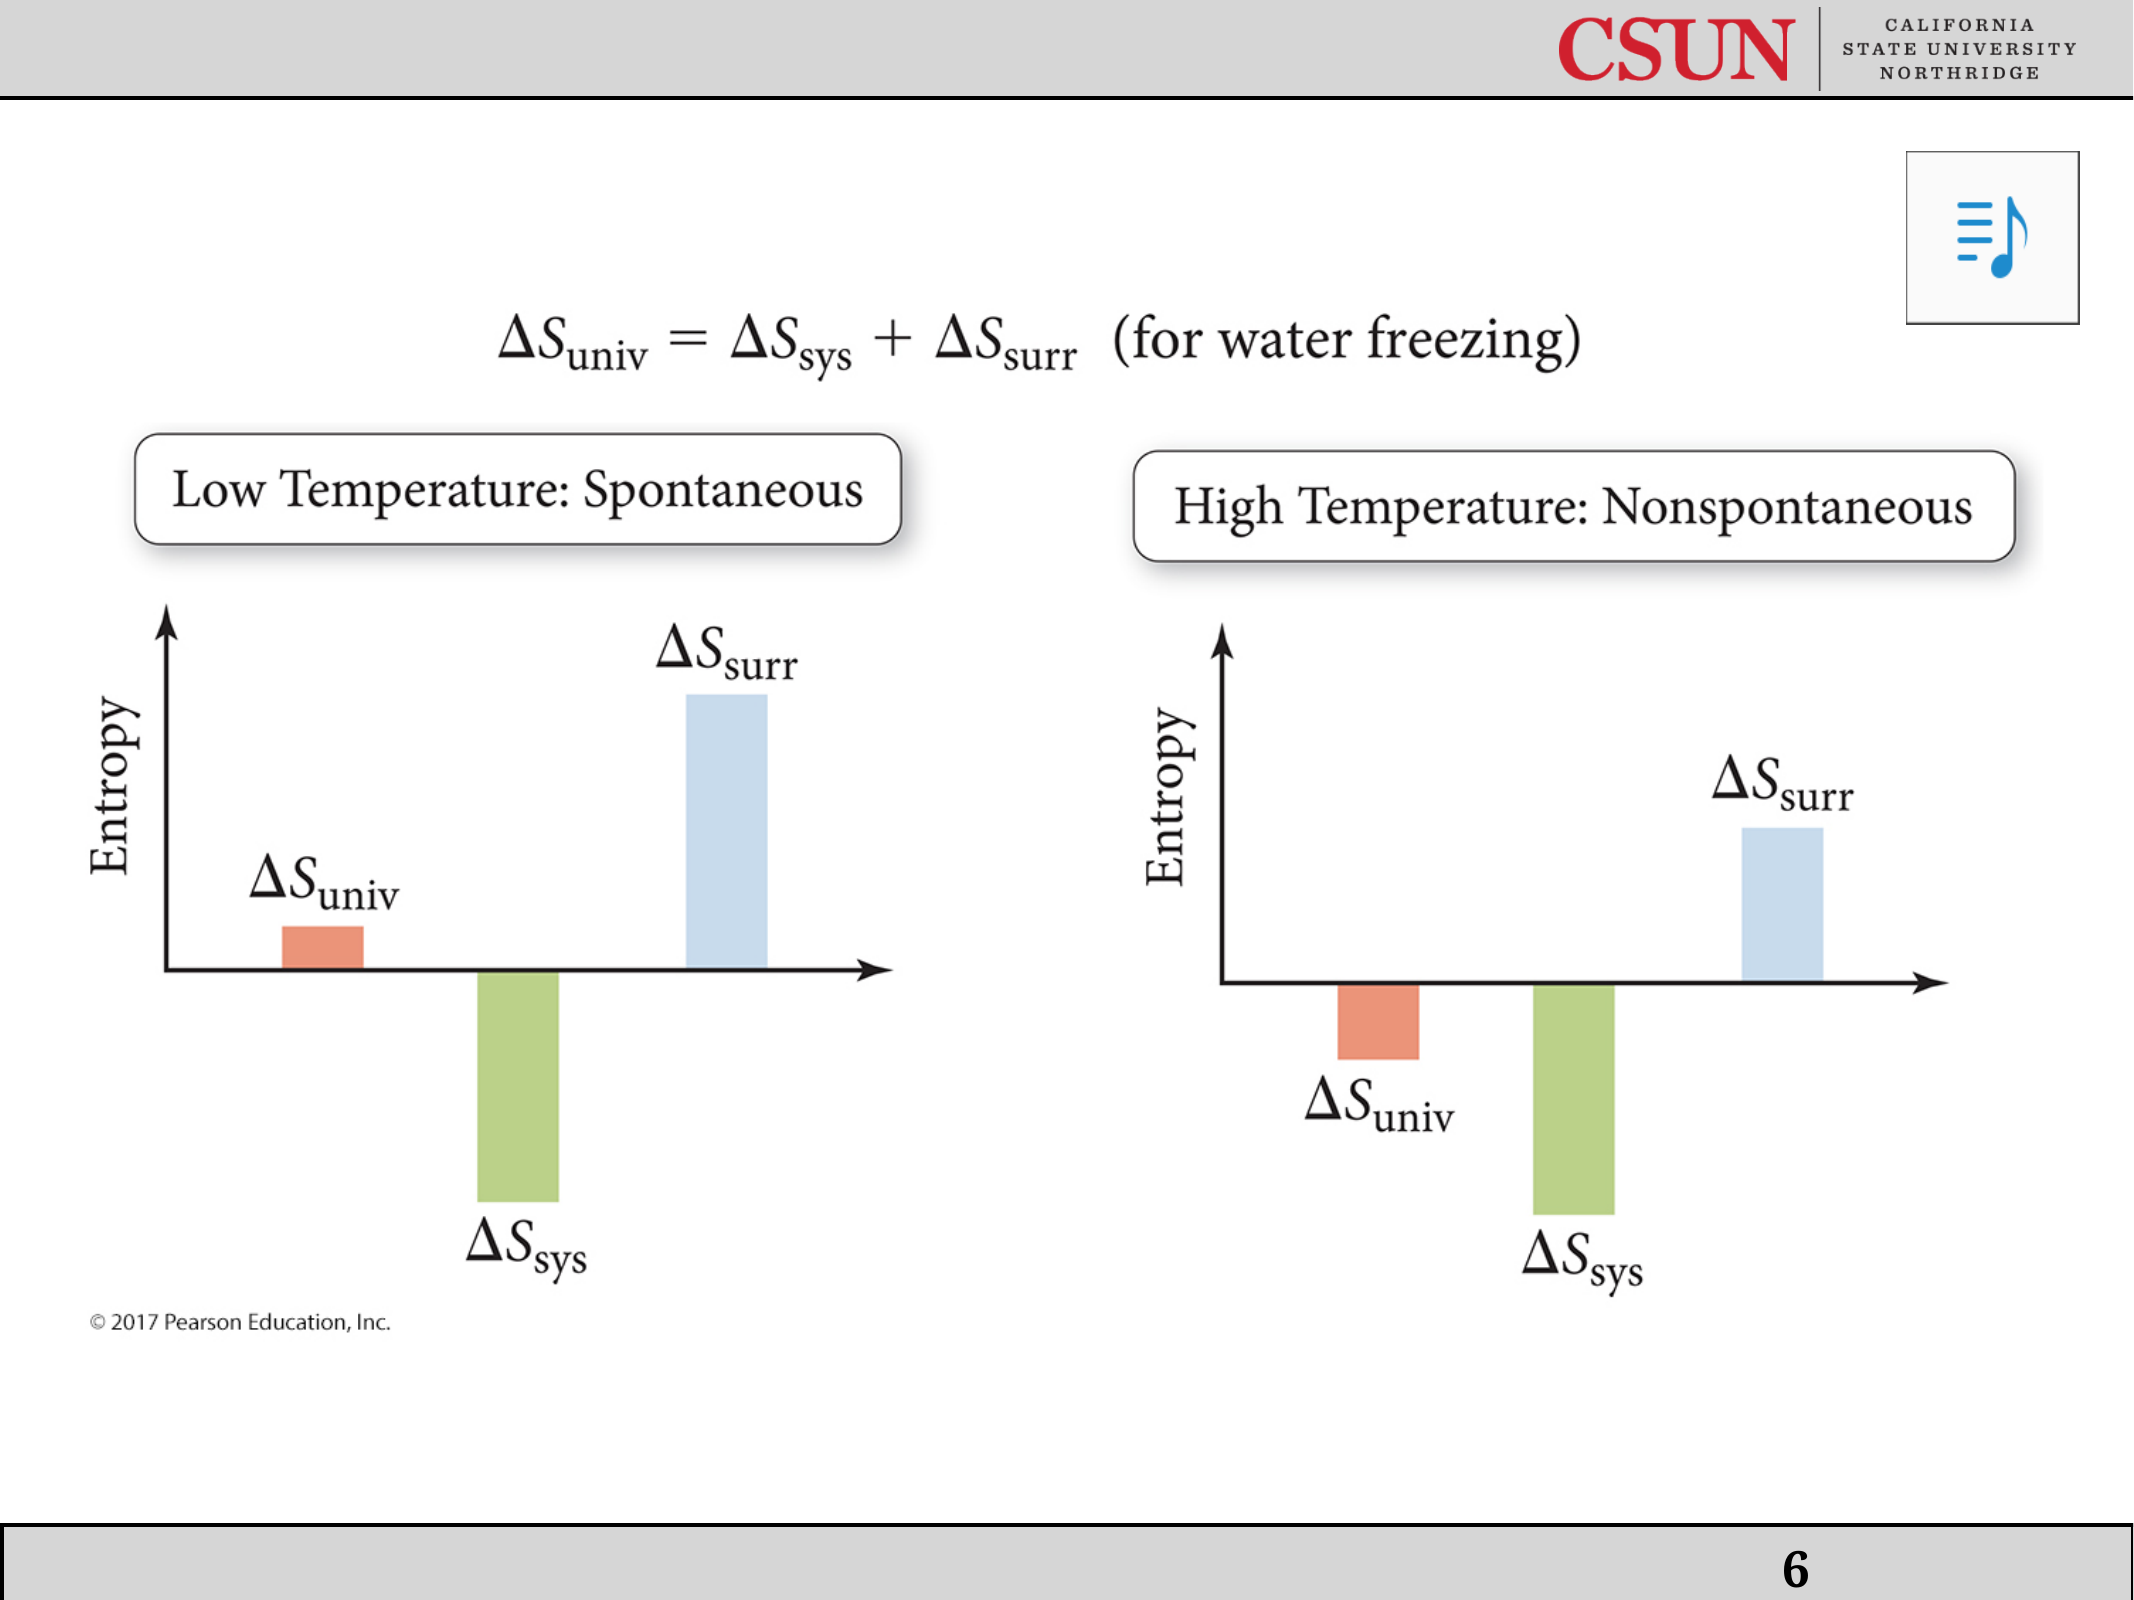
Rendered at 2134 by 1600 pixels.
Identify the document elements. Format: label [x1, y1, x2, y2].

text_box [1905, 150, 2081, 326]
picture [1559, 7, 2076, 91]
picture [75, 298, 2059, 1345]
